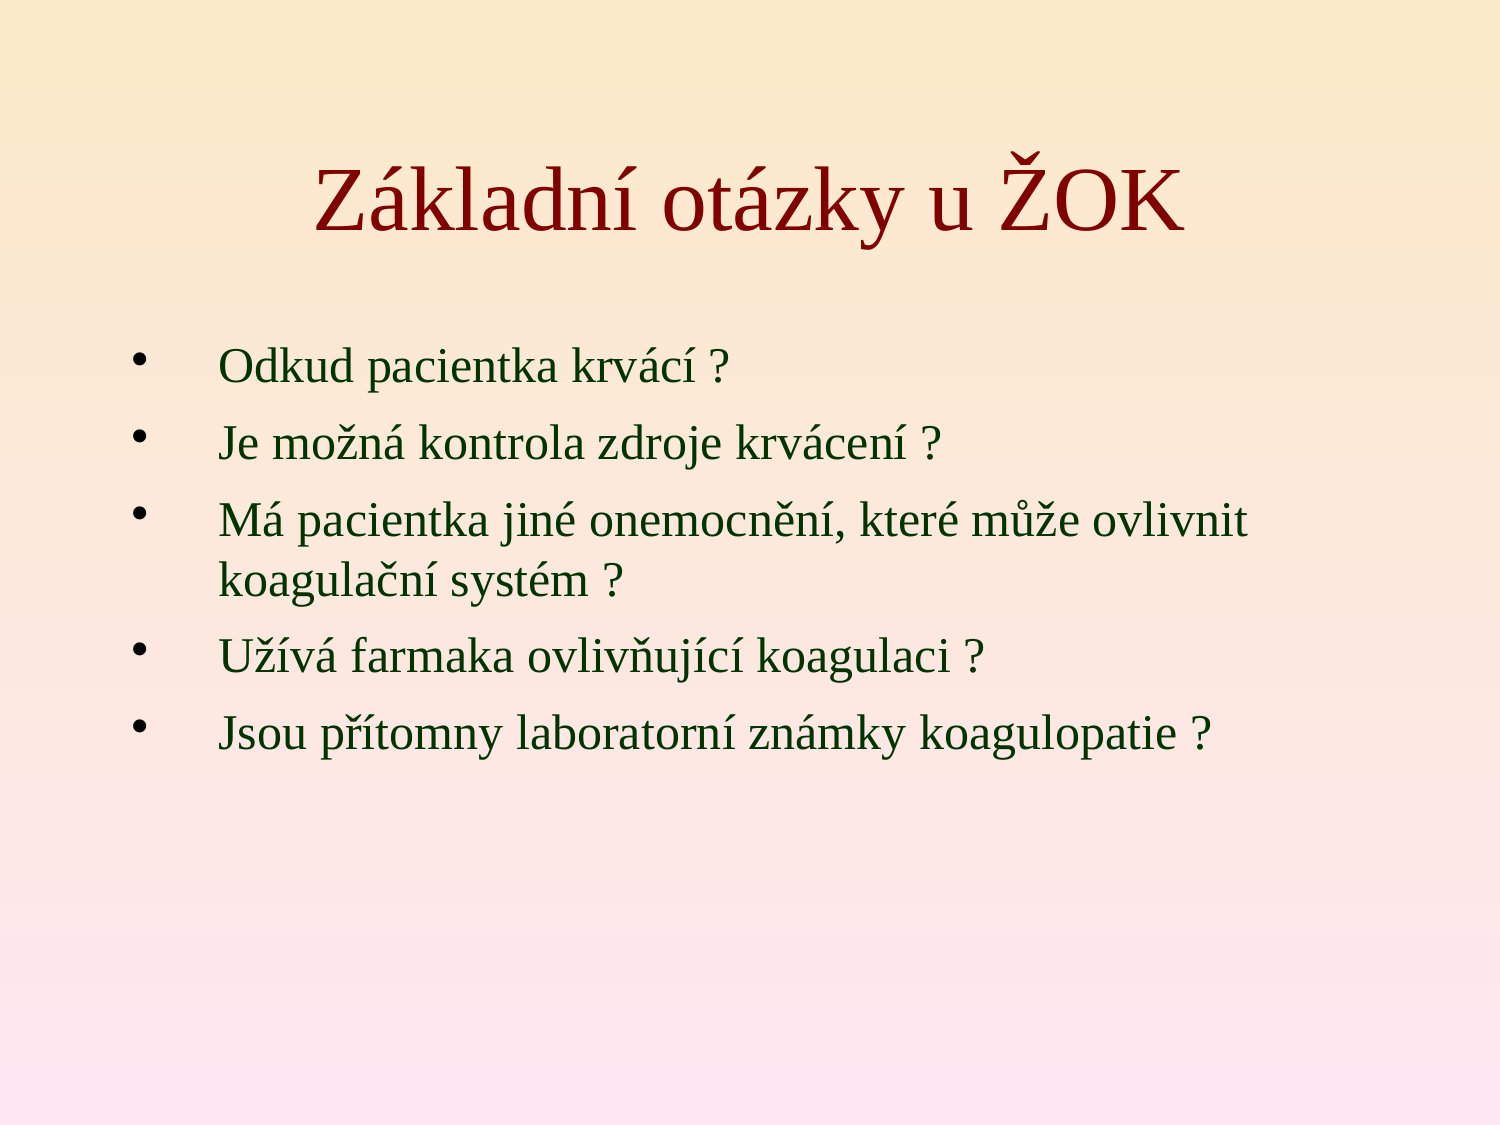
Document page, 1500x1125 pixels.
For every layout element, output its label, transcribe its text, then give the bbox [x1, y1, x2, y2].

list Odkud pacientka krvácí ? Je možná kontrola zdroje krvácení ? Má pacientka jiné onemocnění, které může ovlivnit koagulační systém ? Užívá farmaka ovlivňující koagulaci ? Jsou přítomny laboratorní známky koagulopatie ? [112, 324, 1388, 1000]
title Základní otázky u ŽOK [112, 99, 1388, 288]
